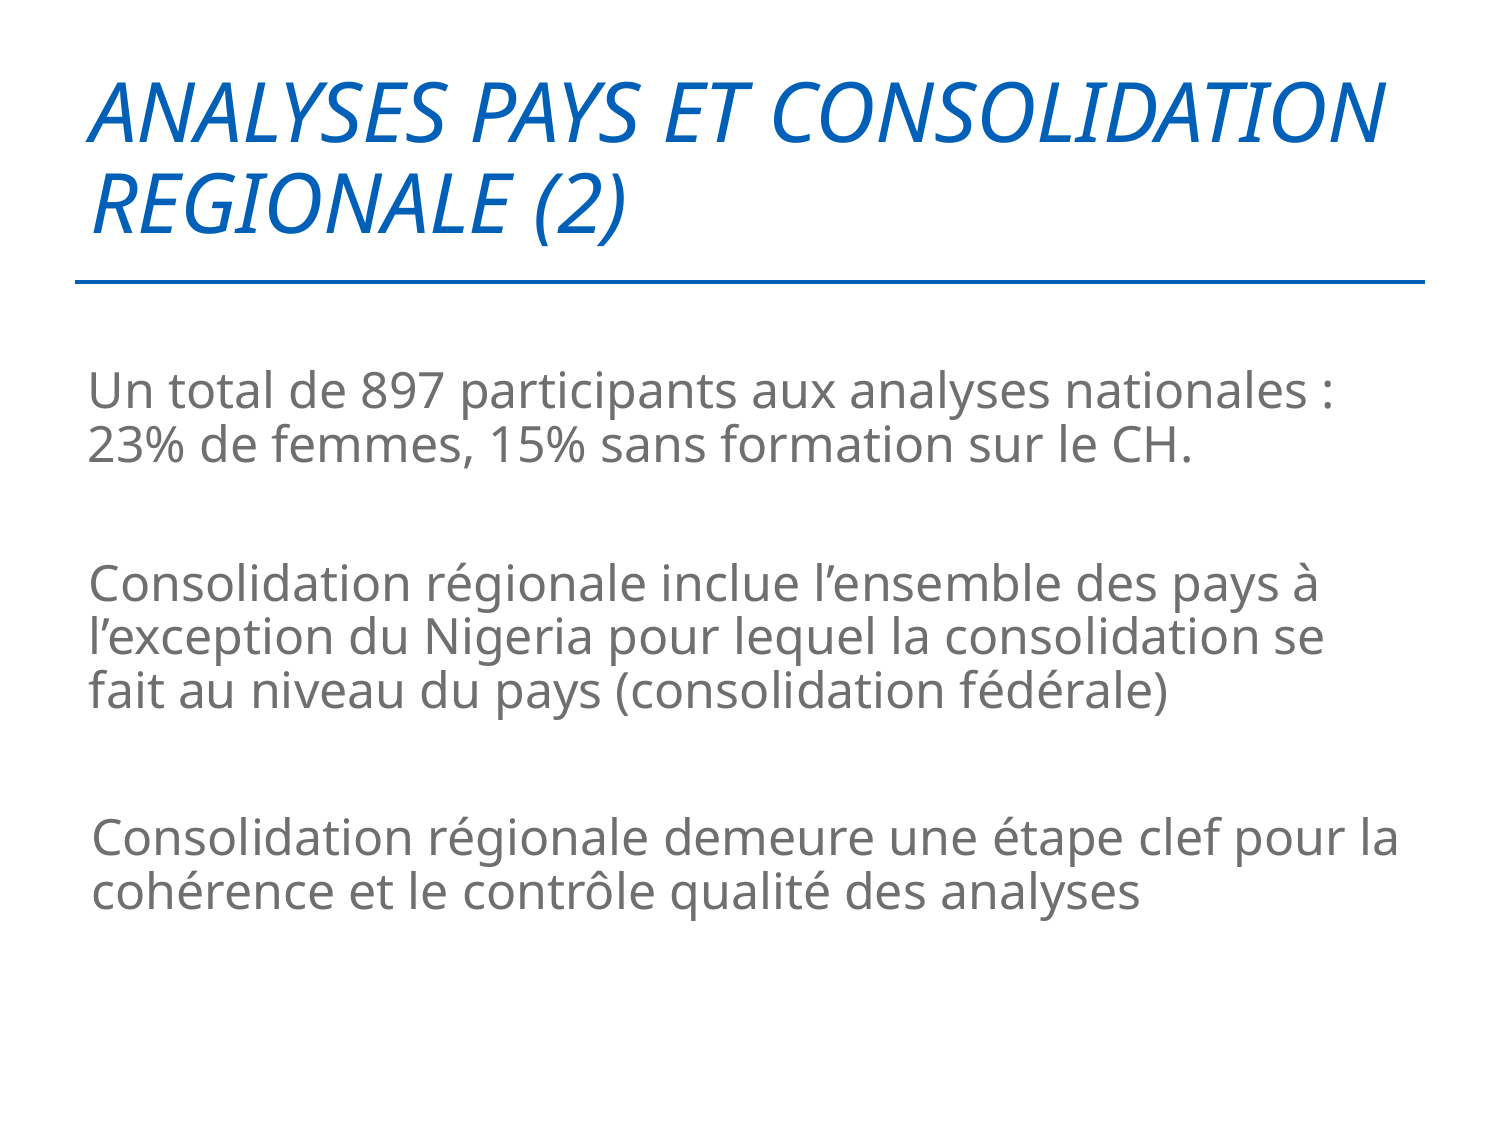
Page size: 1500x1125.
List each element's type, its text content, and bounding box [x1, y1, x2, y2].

text_box Consolidation régionale demeure une étape clef pour la cohérence et le contrôle qualité des analyses [76, 804, 1427, 985]
title ANALYSES PAYS ET CONSOLIDATION REGIONALE (2) [75, 59, 1426, 278]
text_box Un total de 897 participants aux analyses nationales : 23% de femmes, 15% sans formation sur le CH. [72, 357, 1423, 495]
text_box Consolidation régionale inclue l’ensemble des pays à l’exception du Nigeria pour lequel la consolidation se fait au niveau du pays (consolidation fédérale) [73, 550, 1424, 731]
